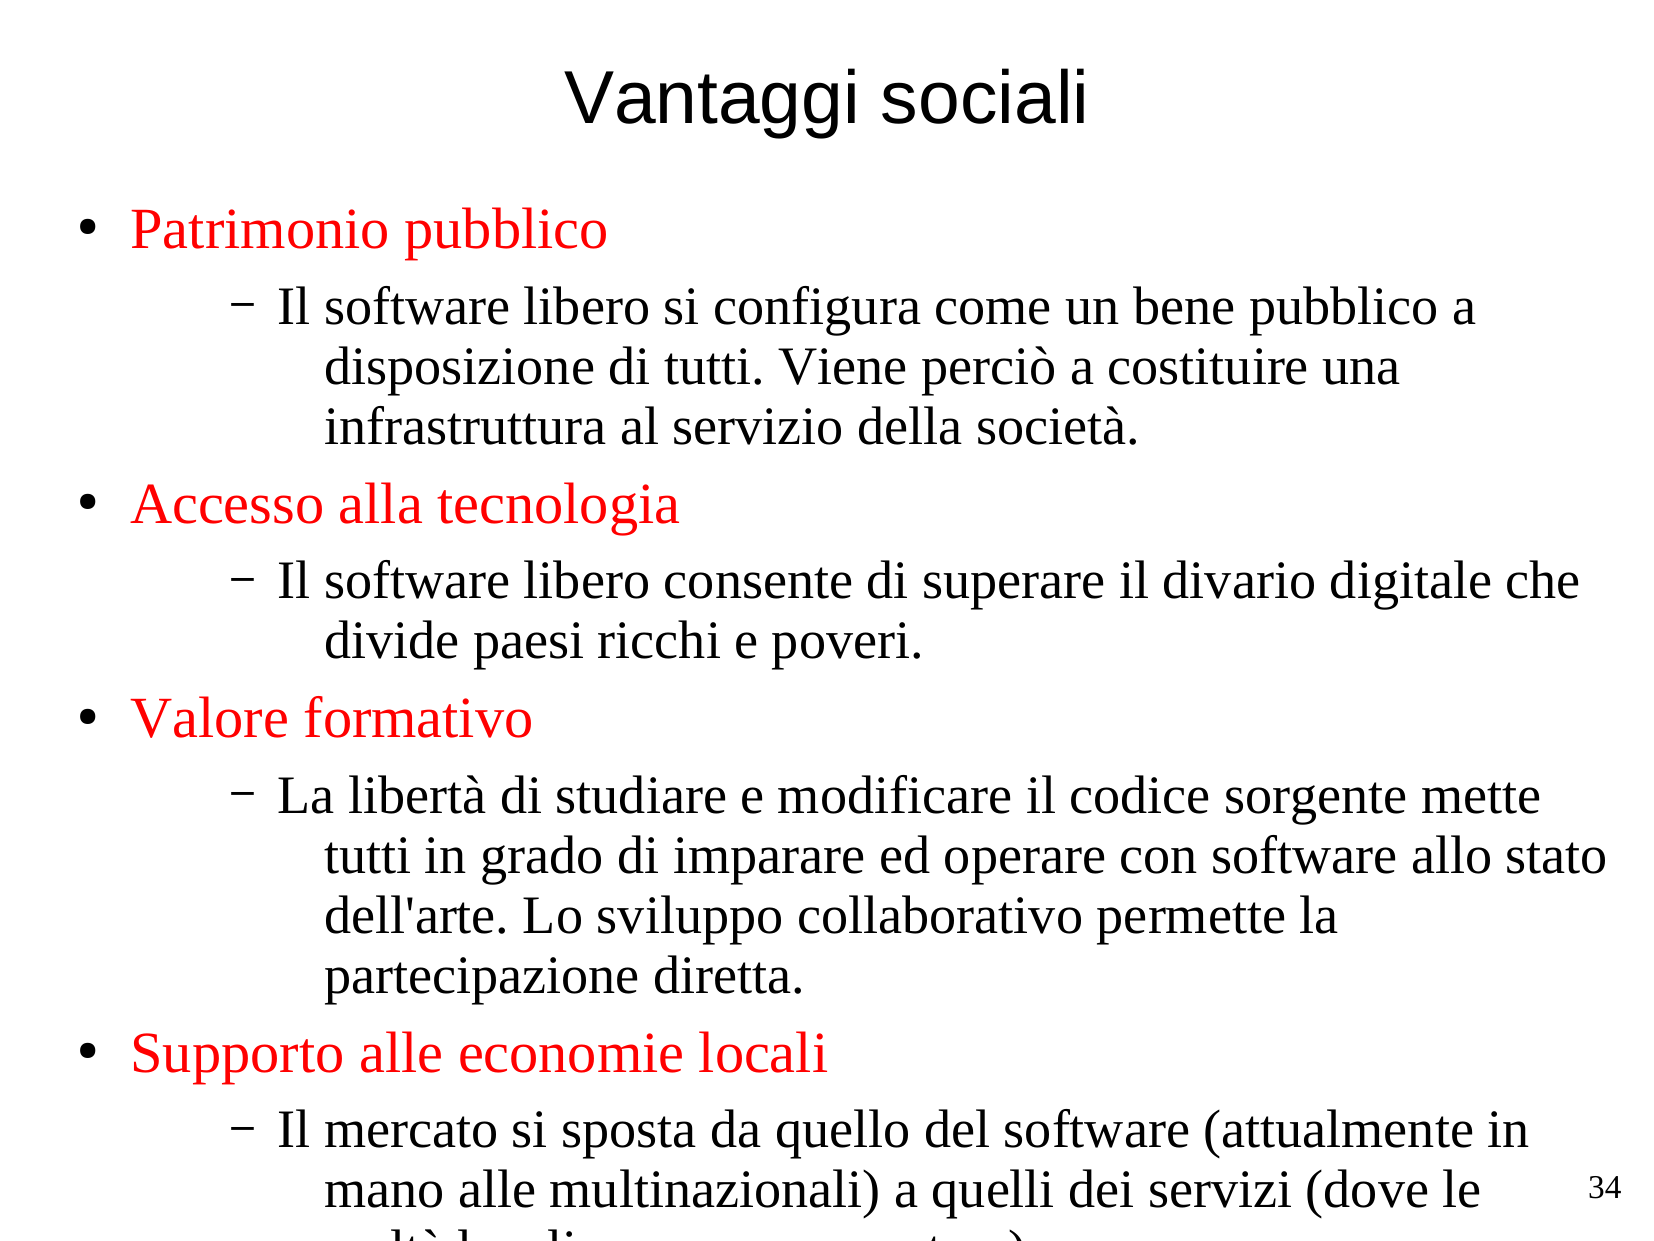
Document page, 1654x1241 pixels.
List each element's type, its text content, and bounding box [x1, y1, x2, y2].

title Vantaggi sociali [37, 30, 1617, 166]
list Patrimonio pubblico Il software libero si configura come un bene pubblico a disposizione di tutti. Viene perciò a costituire una infrastruttura al servizio della società. Accesso alla tecnologia Il software libero consente di superare il divario digitale che divide paesi ricchi e poveri. Valore formativo La libertà di studiare e modificare il codice sorgente mette tutti in grado di imparare ed operare con software allo stato dell'arte. Lo sviluppo collaborativo permette la partecipazione diretta. Supporto alle economie locali Il mercato si sposta da quello del software (attualmente in mano alle multinazionali) a quelli dei servizi (dove le realtà locali possono competere). [42, 196, 1612, 1220]
